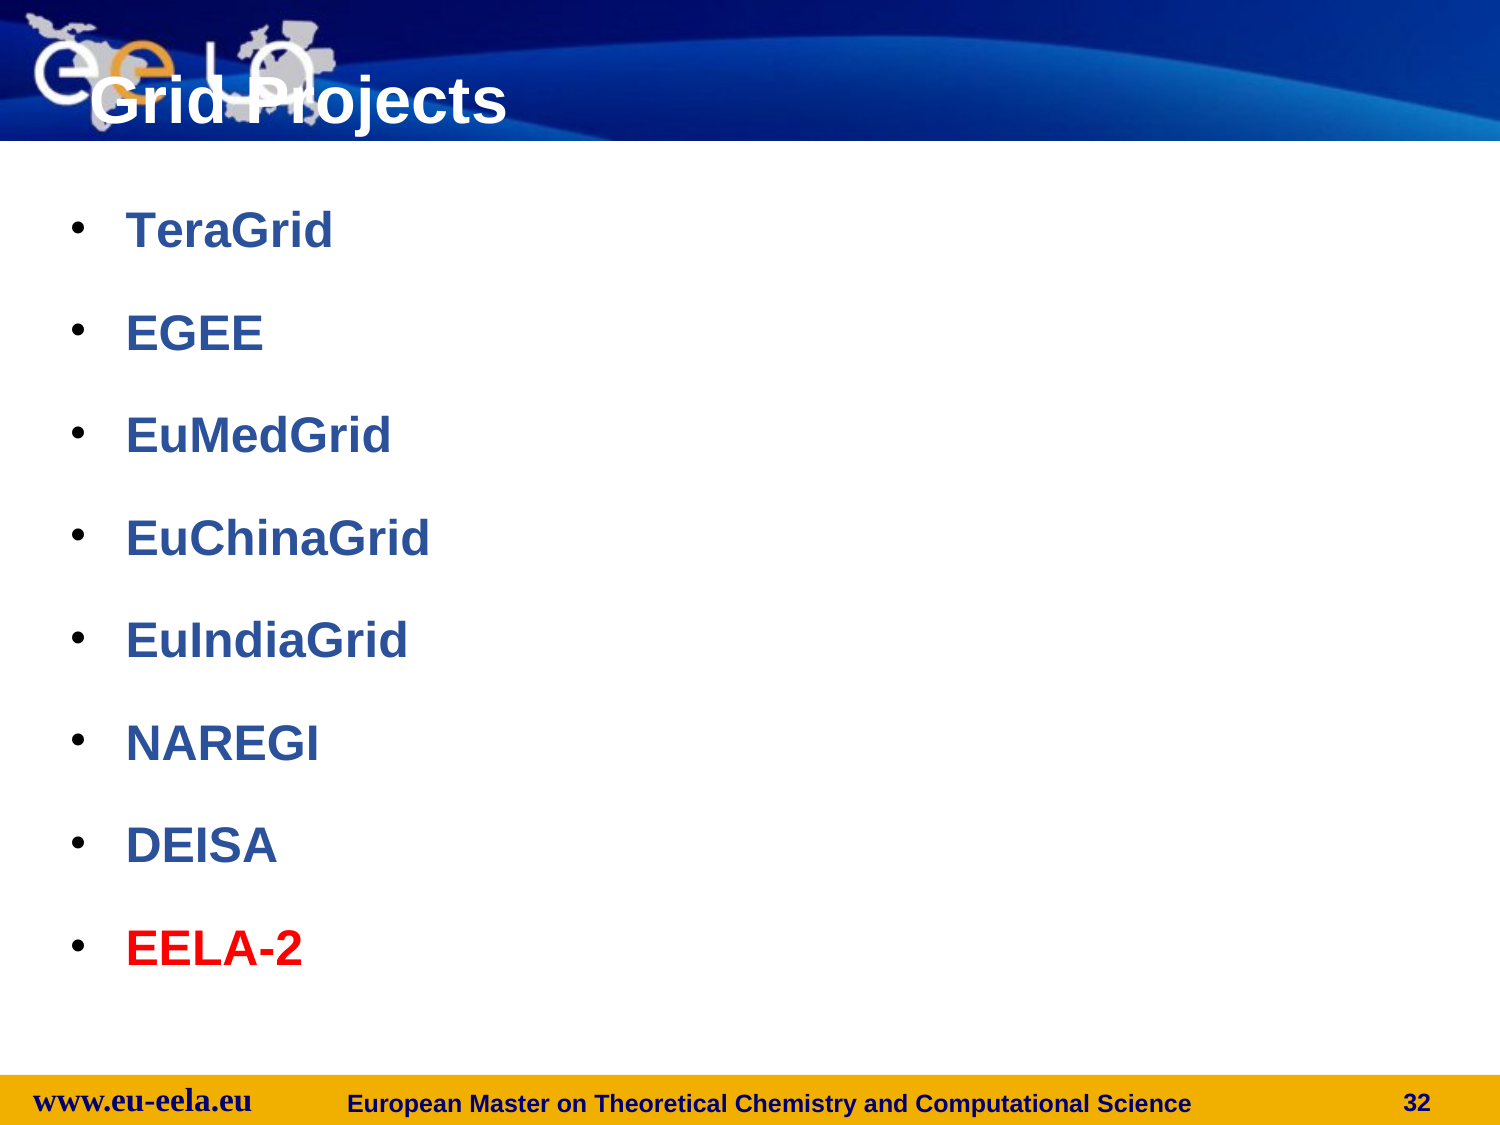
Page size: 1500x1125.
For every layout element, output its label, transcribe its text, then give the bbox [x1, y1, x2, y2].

text_box European Master on Theoretical Chemistry and Computational Science [332, 1080, 1388, 1125]
title Grid Projects [75, 3, 1425, 159]
list TeraGrid EGEE EuMedGrid EuChinaGrid EuIndiaGrid NAREGI DEISA EELA-2 [54, 159, 1464, 1051]
text_box [1388, 1078, 1475, 1125]
